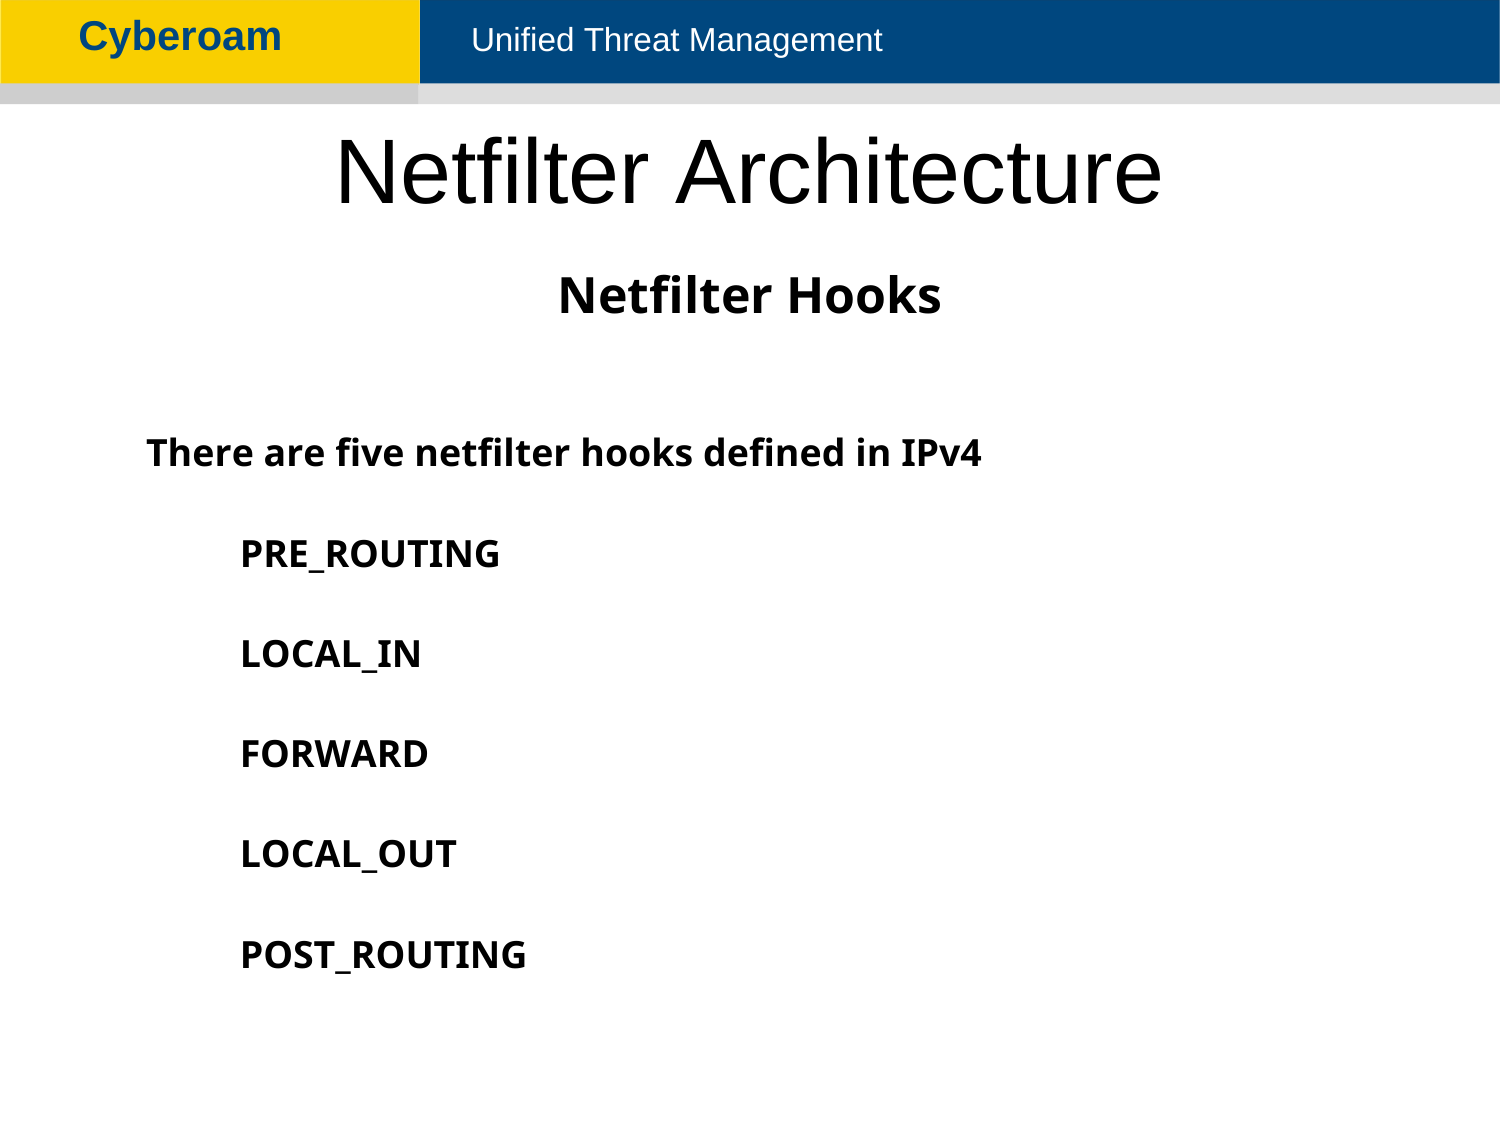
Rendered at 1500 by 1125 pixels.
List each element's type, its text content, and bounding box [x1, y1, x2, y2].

title Netfilter Architecture [75, 112, 1426, 233]
list Netfilter Hooks There are five netfilter hooks defined in IPv4 PRE_ROUTING LOCAL_IN FORWARD LOCAL_OUT POST_ROUTING [75, 262, 1426, 1038]
picture [0, 0, 1500, 83]
